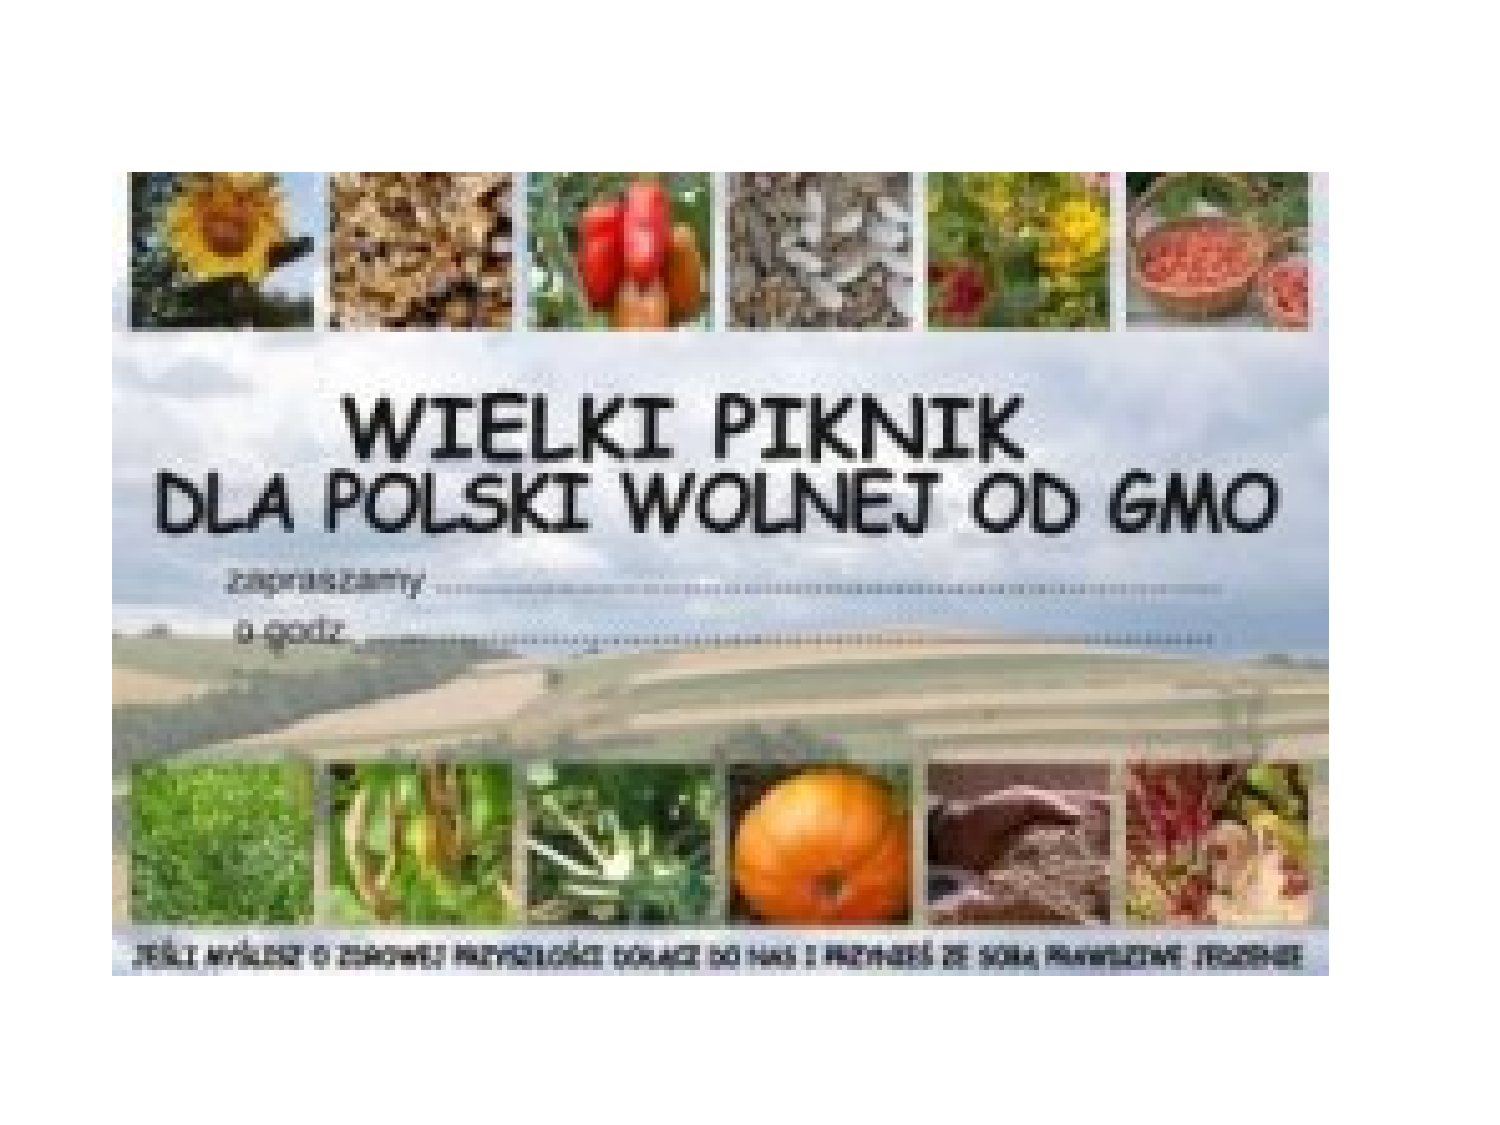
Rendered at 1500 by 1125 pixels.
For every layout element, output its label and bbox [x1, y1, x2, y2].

picture [112, 172, 1329, 976]
